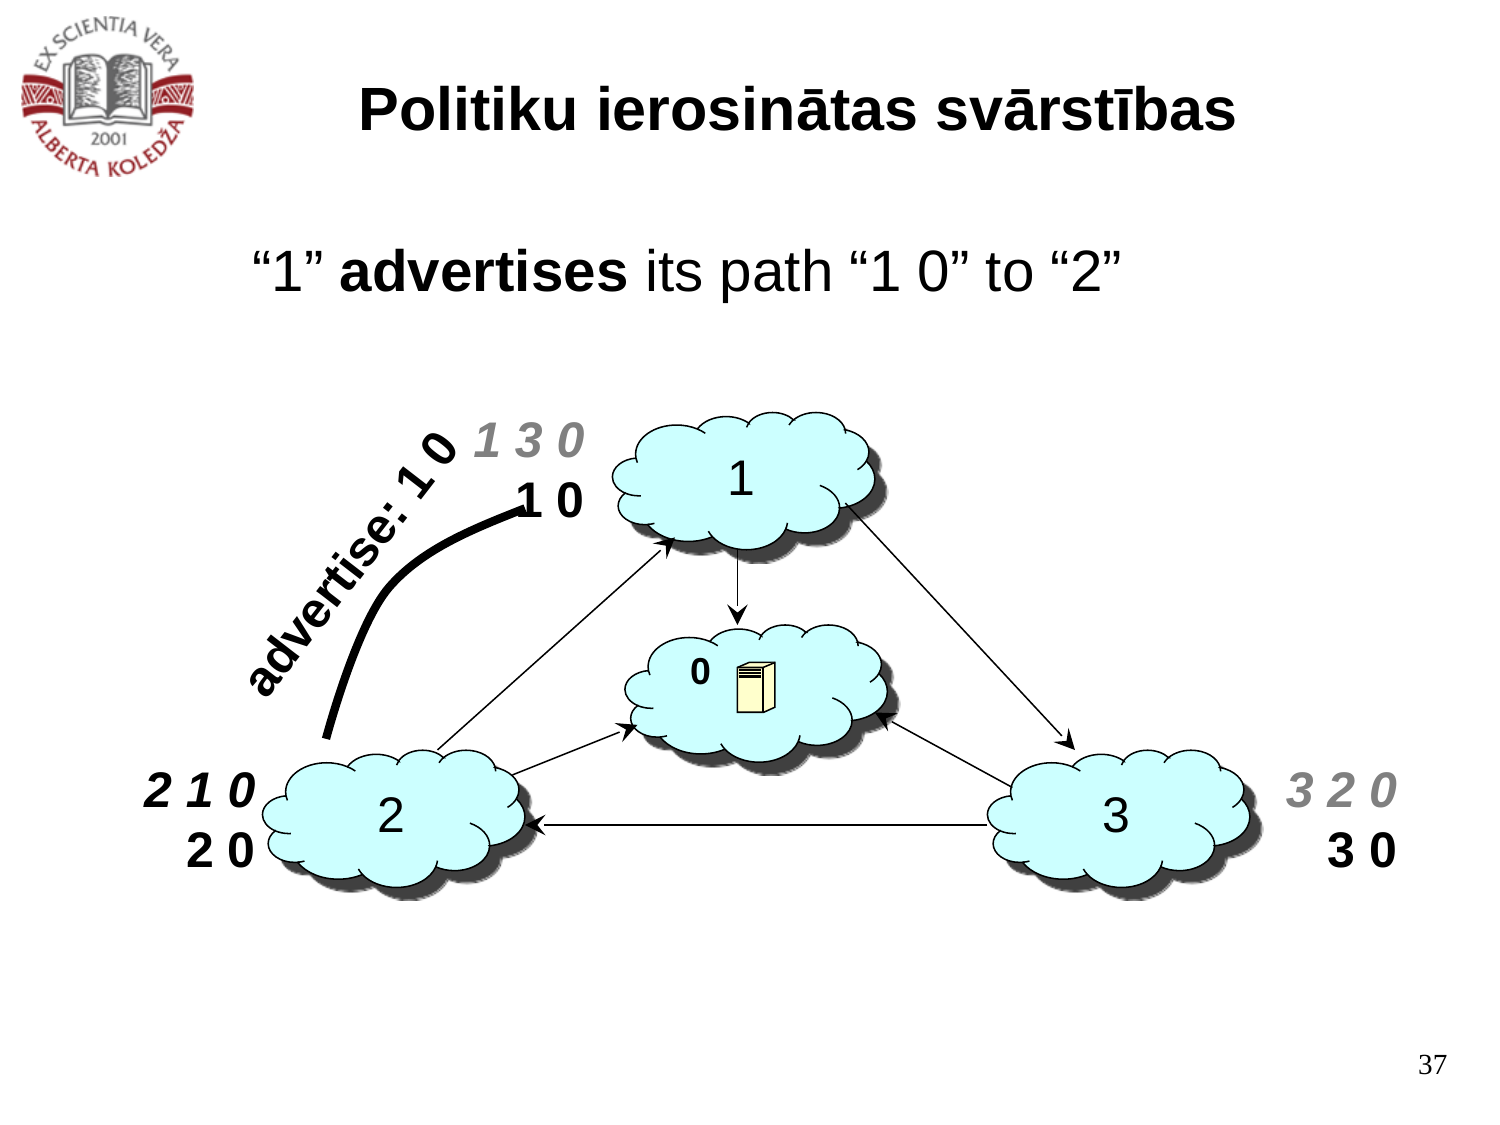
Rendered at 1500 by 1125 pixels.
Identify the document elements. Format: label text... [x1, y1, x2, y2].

text_box <skaitlis> [1312, 1037, 1463, 1101]
text_box 0 [675, 639, 726, 701]
text_box advertise: 1 0 [211, 400, 485, 724]
title Politiku ierosinātas svārstības [0, 49, 1500, 163]
text_box “1” advertises its path “1 0” to “2” [237, 224, 1313, 311]
text_box [624, 624, 888, 763]
text_box [612, 412, 875, 550]
text_box 2 [362, 774, 421, 851]
picture [21, 16, 194, 49]
picture [21, 163, 194, 177]
text_box [987, 750, 1250, 888]
text_box 1 3 0 1 0 [458, 399, 600, 536]
text_box 3 2 0 3 0 [1270, 749, 1412, 886]
text_box 1 [712, 437, 771, 513]
text_box 2 1 0 2 0 [129, 749, 271, 886]
text_box [271, 750, 525, 888]
text_box 3 [1087, 774, 1146, 851]
